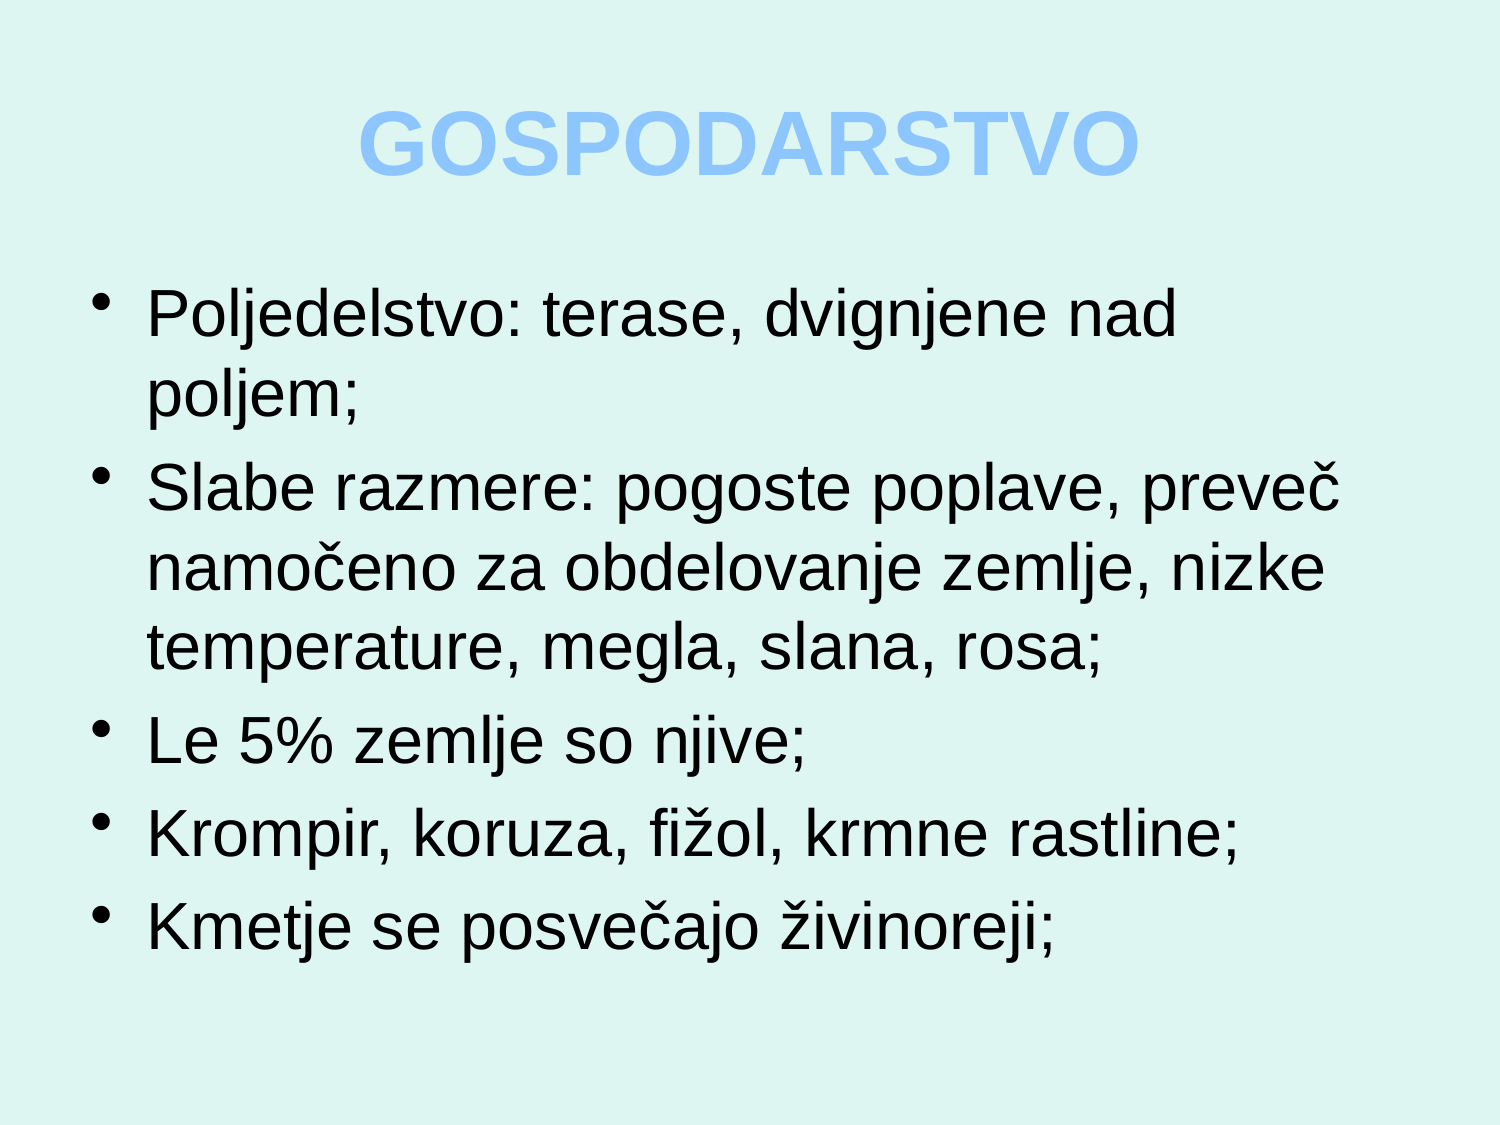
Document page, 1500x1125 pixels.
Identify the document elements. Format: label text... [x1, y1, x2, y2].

title GOSPODARSTVO [75, 45, 1425, 233]
list Poljedelstvo: terase, dvignjene nad poljem; Slabe razmere: pogoste poplave, preveč namočeno za obdelovanje zemlje, nizke temperature, megla, slana, rosa; Le 5% zemlje so njive; Krompir, koruza, fižol, krmne rastline; Kmetje se posvečajo živinoreji; [75, 262, 1425, 1071]
